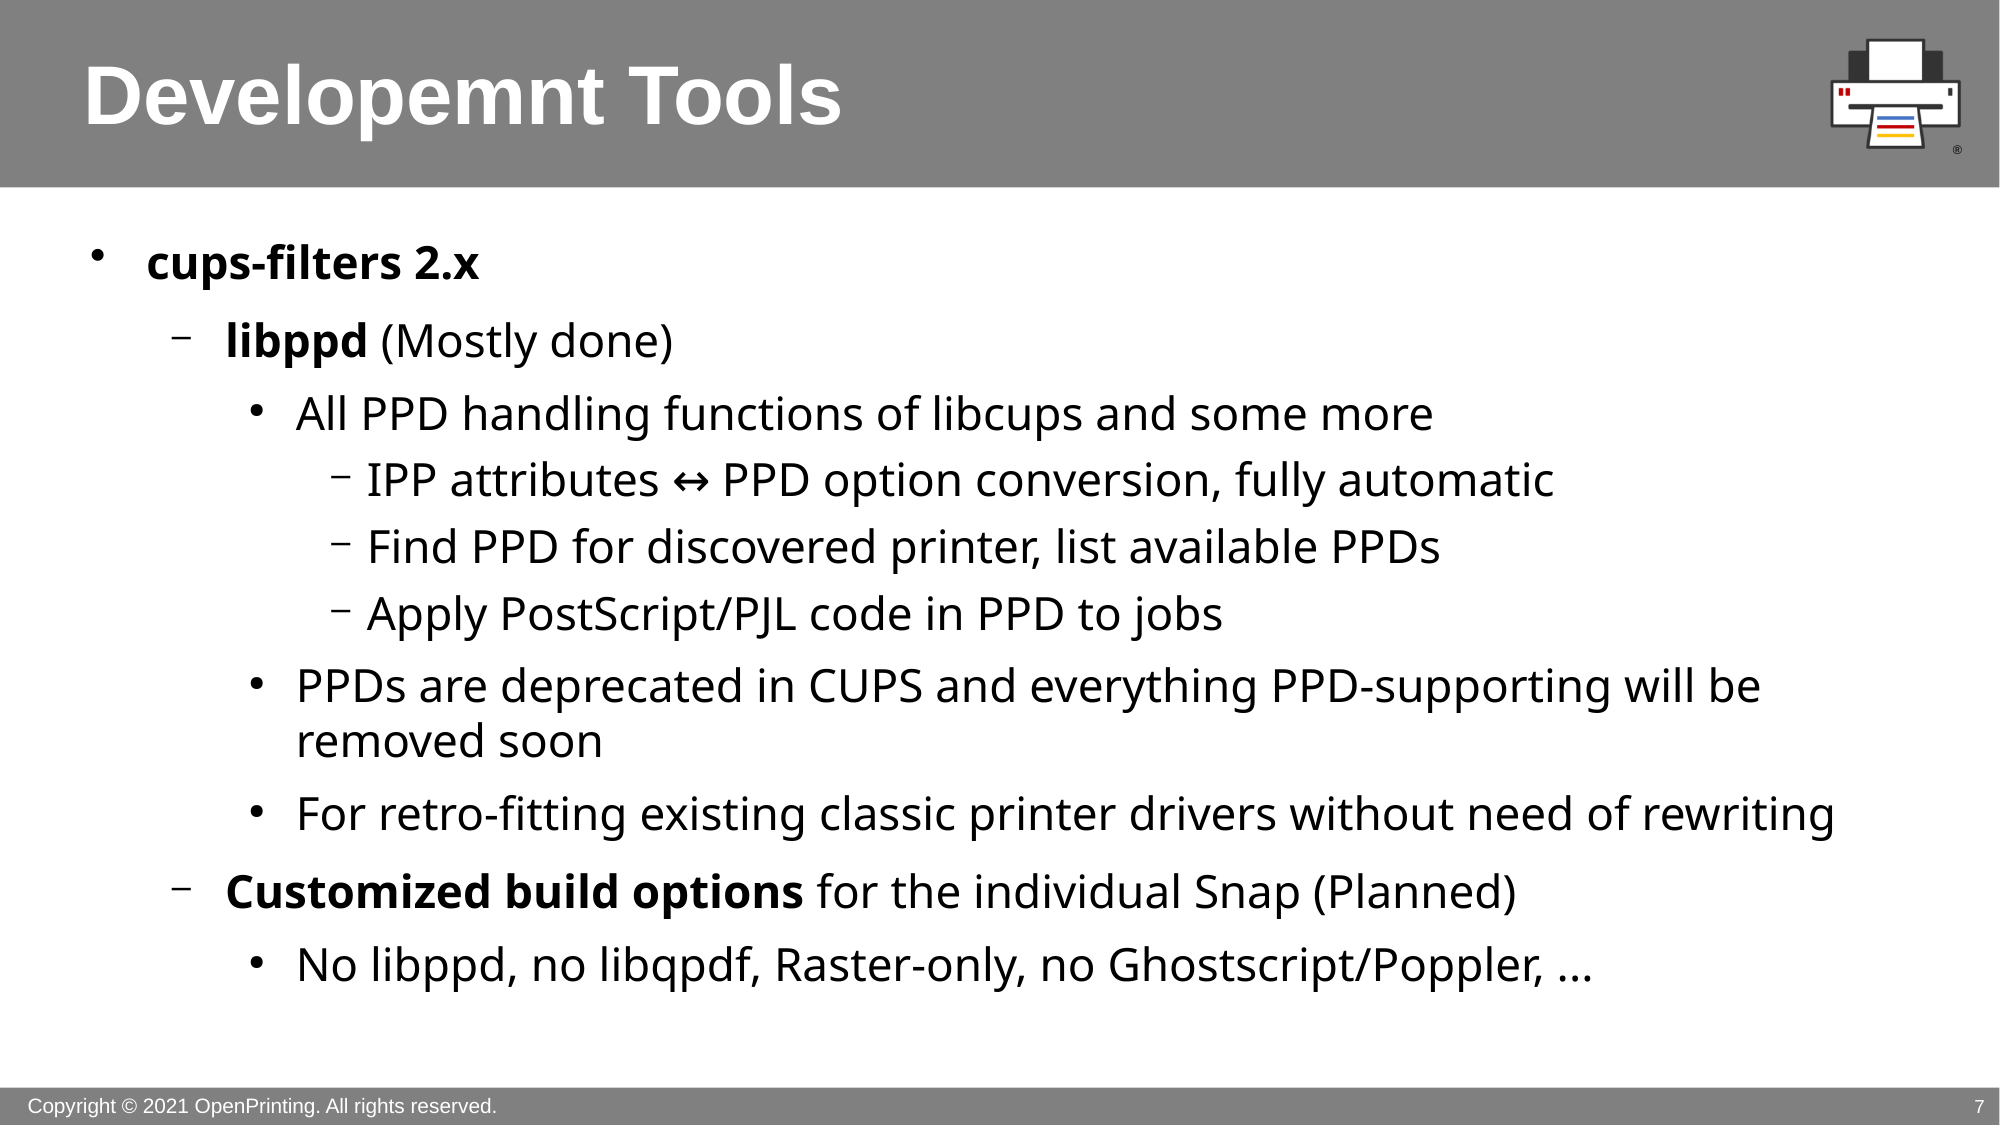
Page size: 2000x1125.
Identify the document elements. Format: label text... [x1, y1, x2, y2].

list cups-filters 2.x libppd (Mostly done) All PPD handling functions of libcups and some more IPP attributes ↔ PPD option conversion, fully automatic Find PPD for discovered printer, list available PPDs Apply PostScript/PJL code in PPD to jobs PPDs are deprecated in CUPS and everything PPD-supporting will be removed soon For retro-fitting existing classic printer drivers without need of rewriting Customized build options for the individual Snap (Planned) No libppd, no libqpdf, Raster-only, no Ghostscript/Poppler, ... [75, 224, 1936, 1067]
picture [1825, 33, 1966, 154]
title Developemnt Tools [75, 7, 1786, 175]
